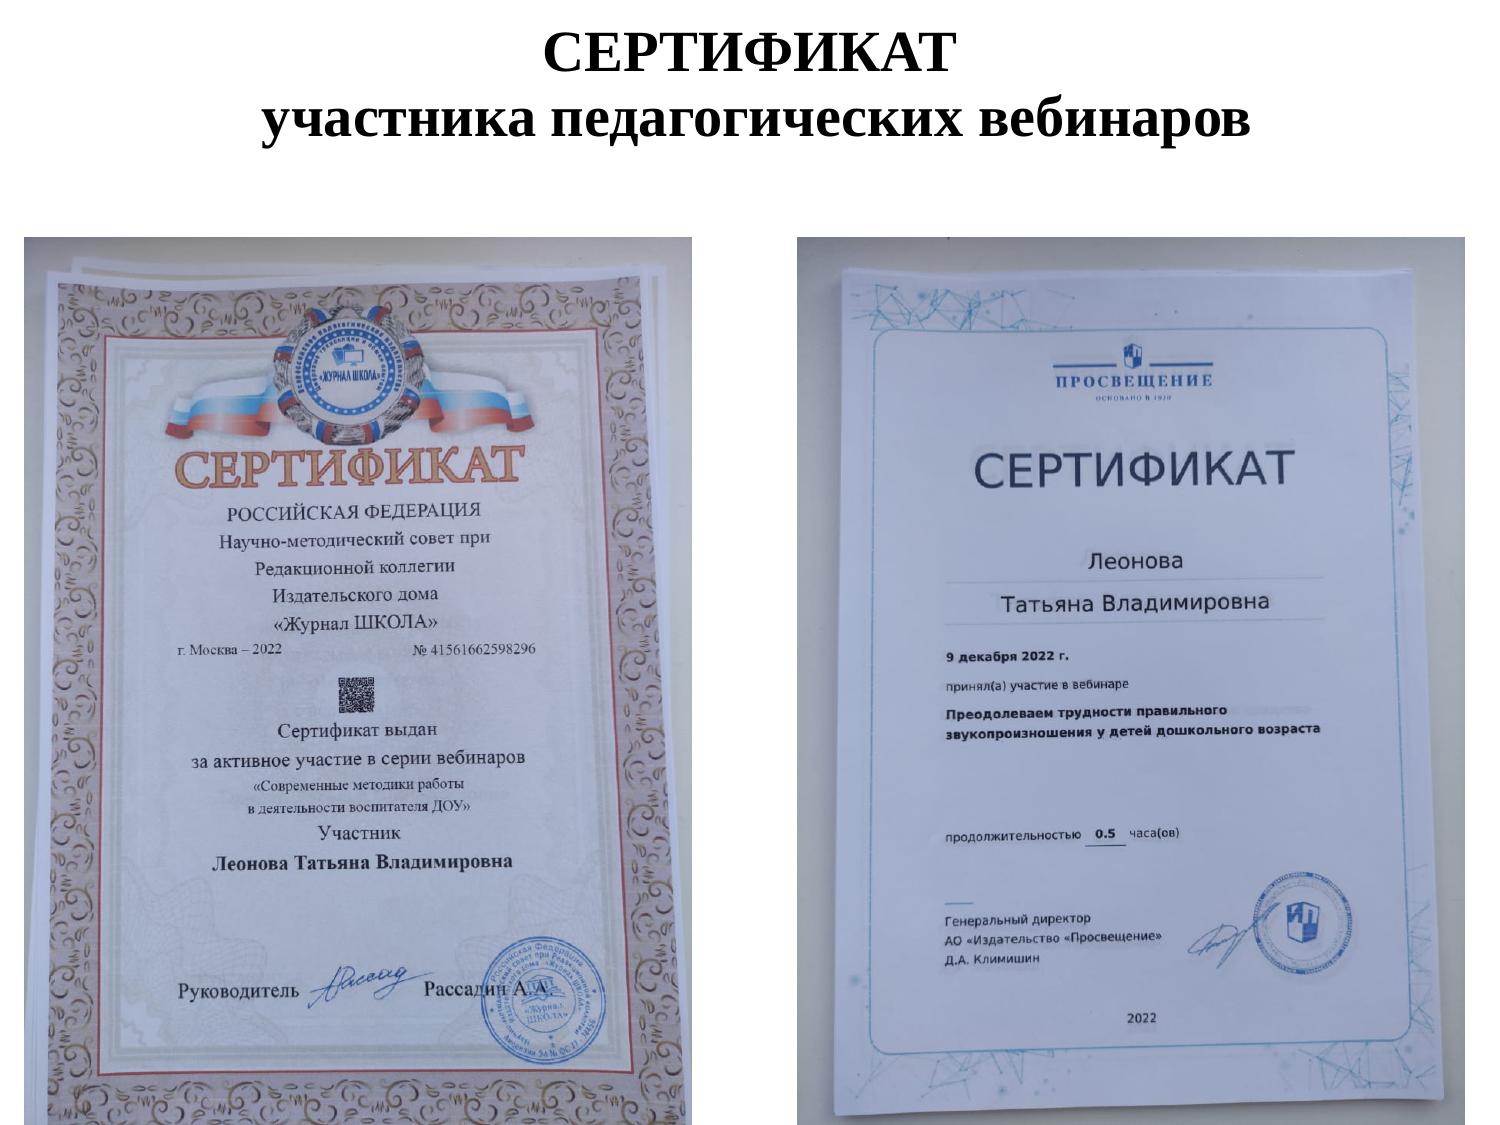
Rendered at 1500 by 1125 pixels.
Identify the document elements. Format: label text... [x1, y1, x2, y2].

text_box СЕРТИФИКАТ участника педагогических вебинаров [0, 12, 1500, 157]
picture [24, 237, 692, 1125]
picture [797, 237, 1465, 1125]
